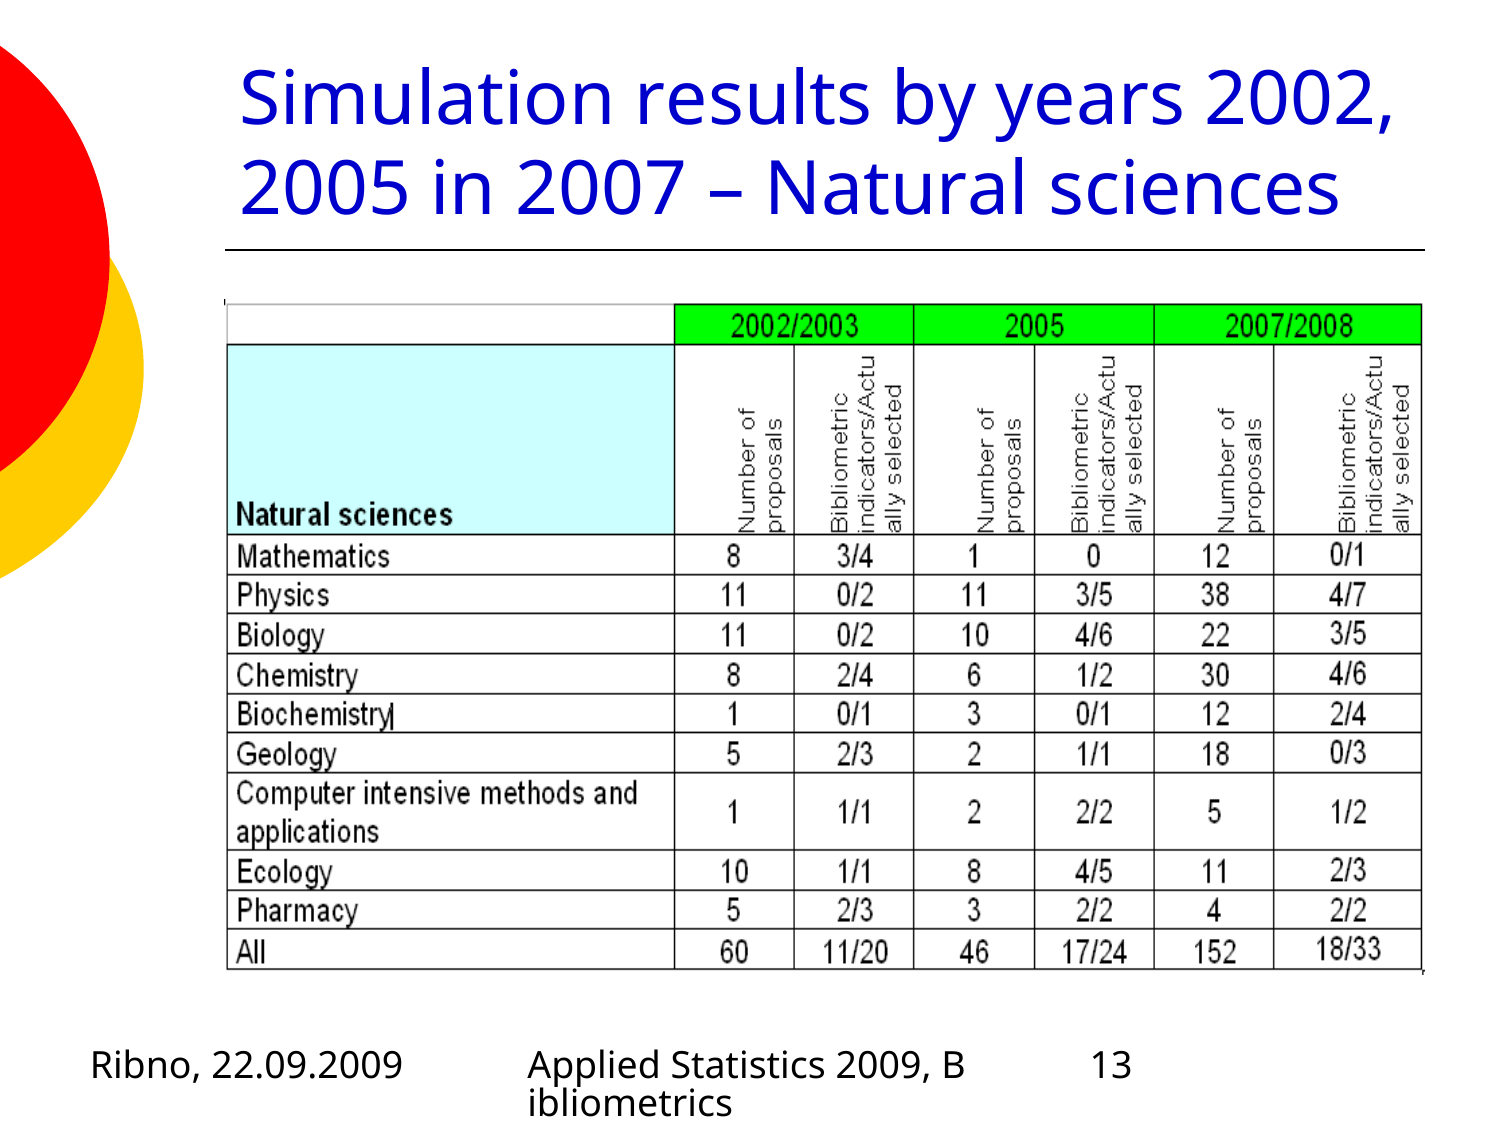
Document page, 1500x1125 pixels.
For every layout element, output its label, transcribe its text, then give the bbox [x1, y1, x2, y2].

title Simulation results by years 2002, 2005 in 2007 – Natural sciences [224, 41, 1425, 237]
picture [224, 299, 1425, 975]
